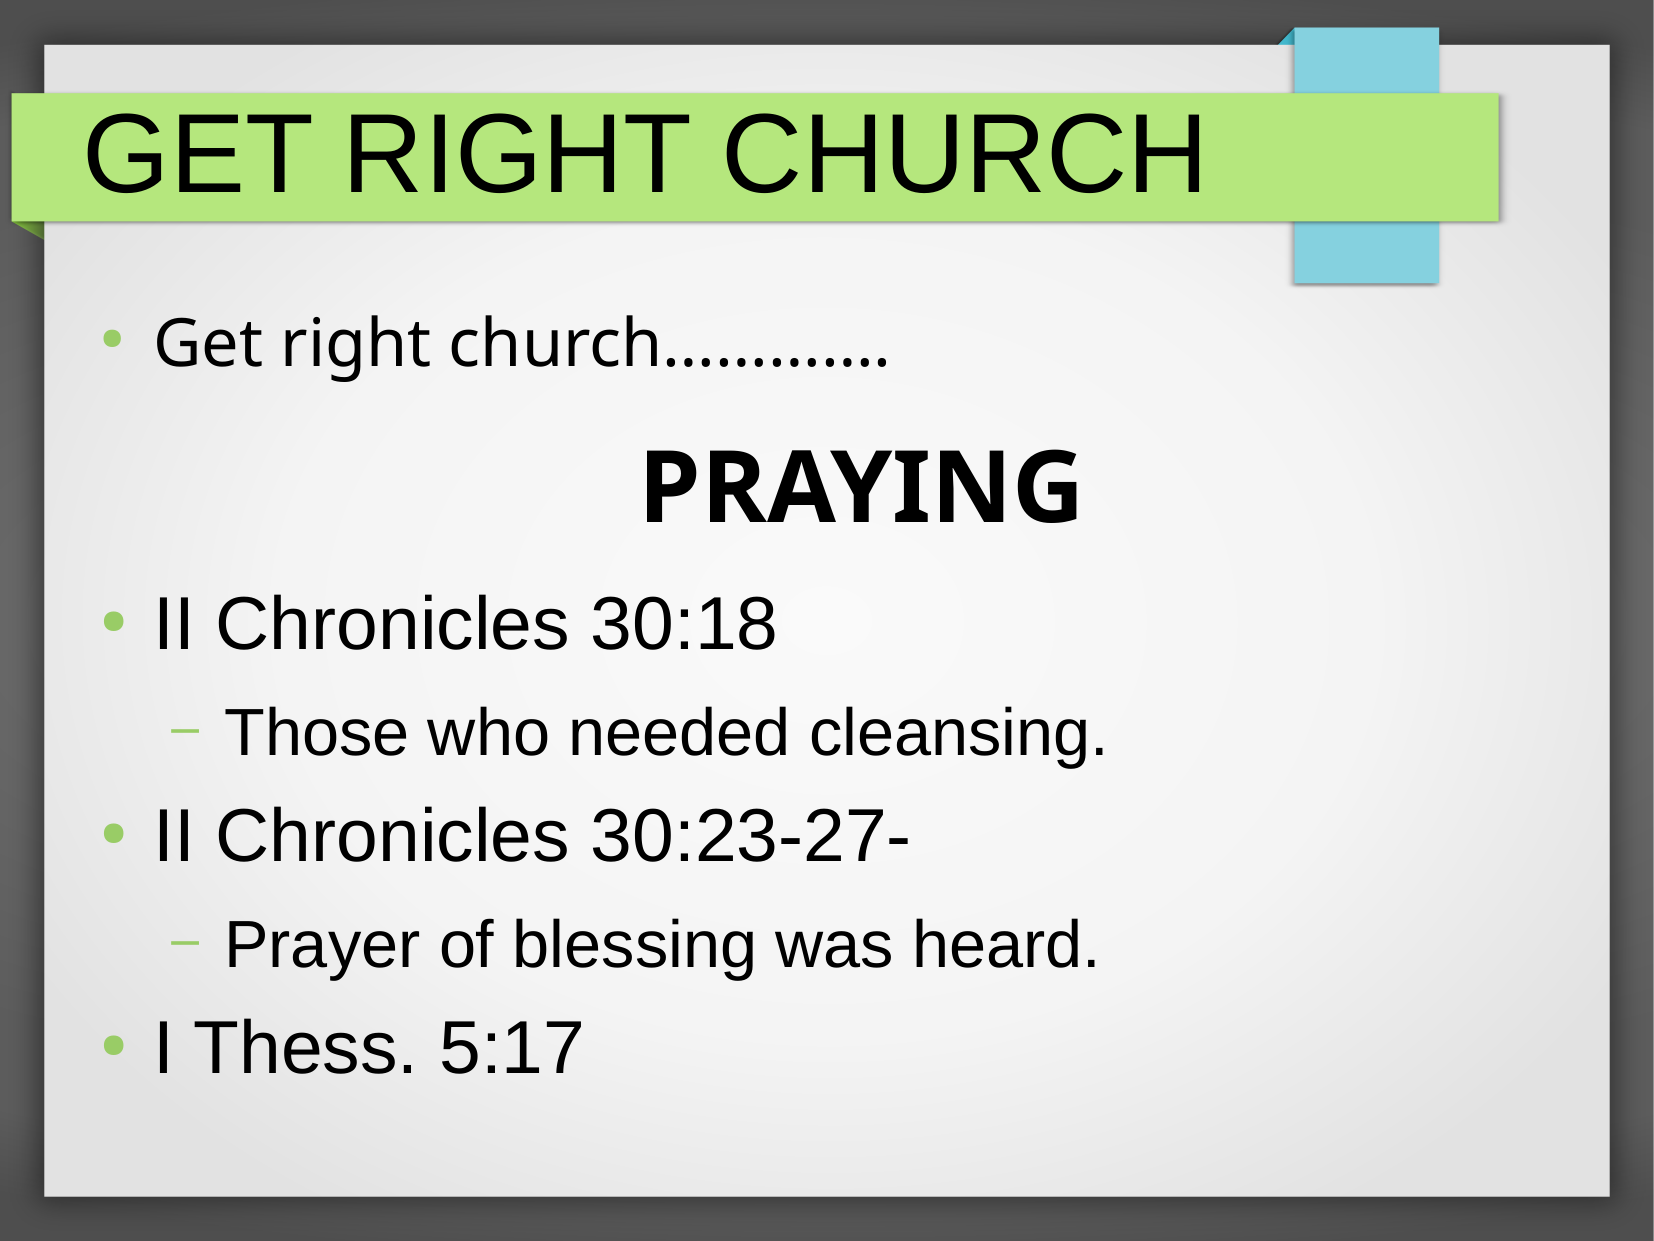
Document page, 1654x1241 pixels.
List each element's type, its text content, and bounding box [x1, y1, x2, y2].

picture [0, 0, 1654, 1241]
title GET RIGHT CHURCH [82, 90, 1264, 217]
list Get right church…………. PRAYING II Chronicles 30:18 Those who needed cleansing. II Chronicles 30:23-27- Prayer of blessing was heard. I Thess. 5:17 [82, 295, 1571, 1141]
